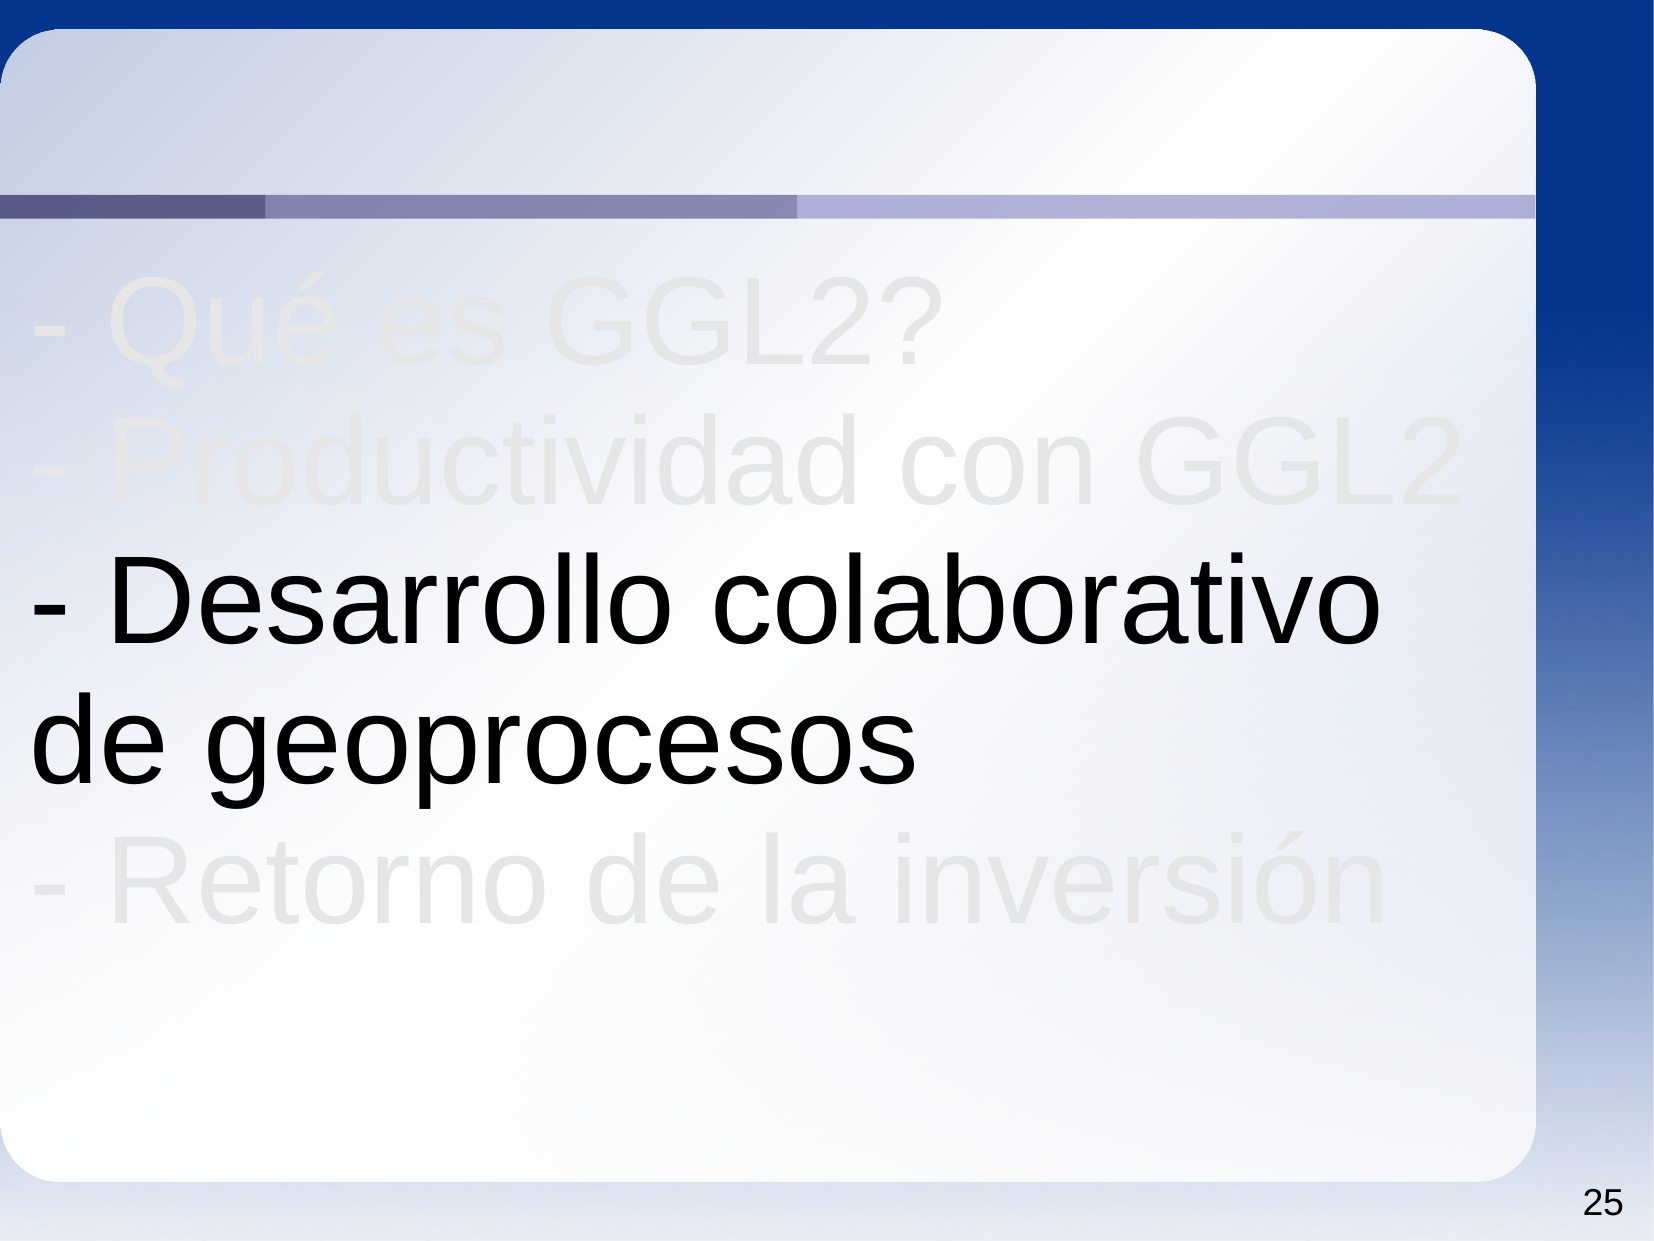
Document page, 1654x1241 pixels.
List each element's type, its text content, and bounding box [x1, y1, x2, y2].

picture [0, 0, 1654, 1241]
subtitle - Qué es GGL2? - Productividad con GGL2 - Desarrollo colaborativo de geoprocesos - Retorno de la inversión [29, 49, 1506, 1152]
